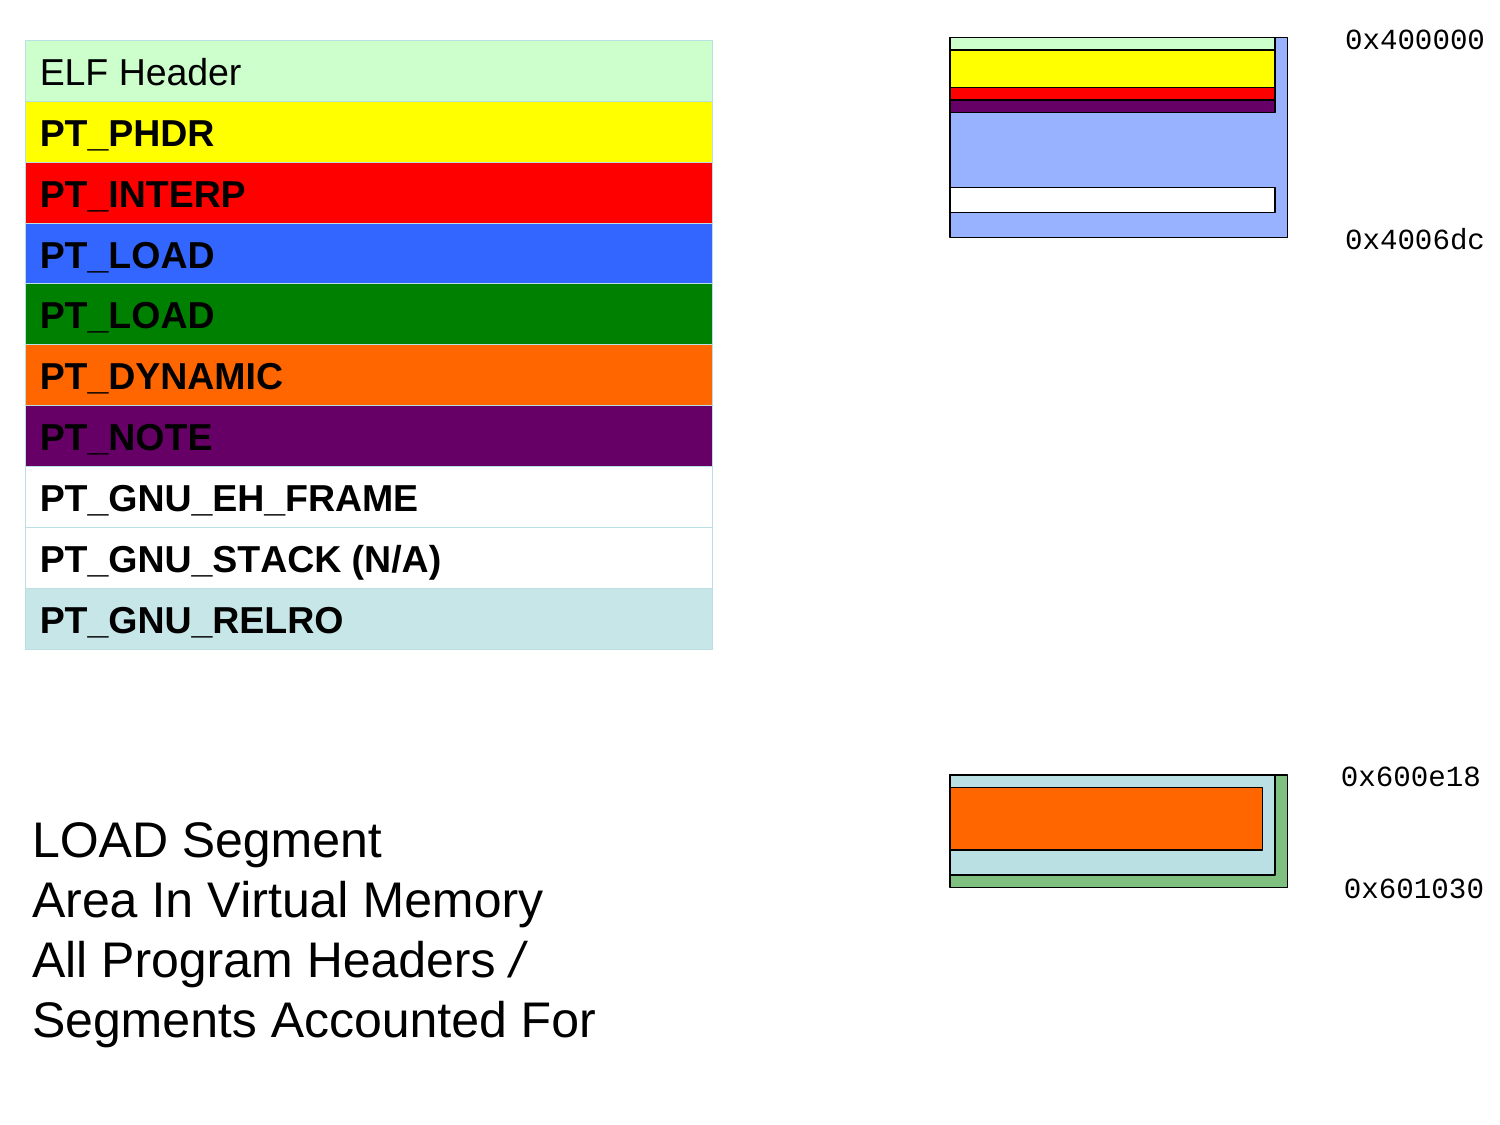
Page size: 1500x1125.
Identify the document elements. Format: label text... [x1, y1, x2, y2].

table_cell PT_LOAD [26, 284, 712, 344]
table_cell PT_PHDR [26, 102, 712, 162]
table_cell PT_GNU_STACK (N/A)) [26, 528, 712, 588]
table_cell PT_DYNAMIC [26, 345, 712, 405]
table_cell PT_INTERP [26, 163, 712, 223]
text_box 0x4006dc [1326, 212, 1500, 263]
table_cell PT_LOAD [26, 224, 712, 283]
table_cell PT_GNU_EH_FRAME [26, 467, 712, 527]
text_box LOAD Segment Area In Virtual Memory All Program Headers / Segments Accounted For [17, 799, 611, 1056]
table_header ELF Header [26, 41, 712, 101]
text_box 0x400000 [1328, 12, 1500, 63]
table_cell PT_NOTE [26, 406, 712, 466]
table_cell PT_GNU_RELRO [26, 589, 712, 649]
text_box 0x601030 [1329, 861, 1499, 913]
text_box [949, 37, 1288, 238]
text_box [949, 774, 1288, 888]
text_box 0x600e18 [1325, 749, 1496, 800]
